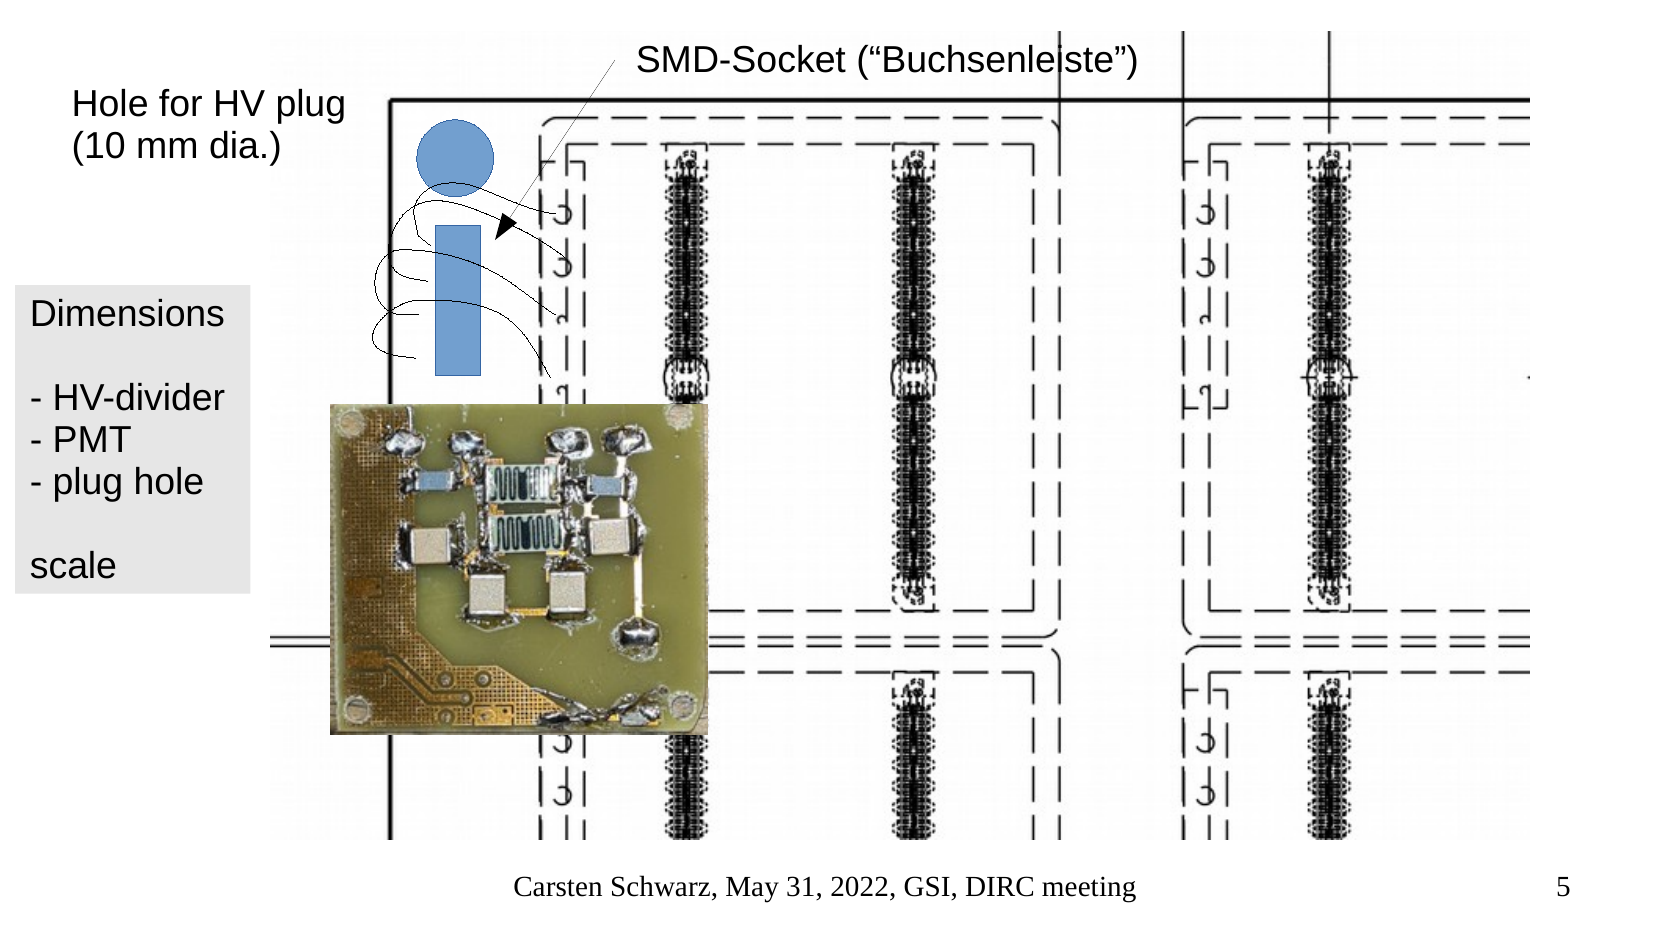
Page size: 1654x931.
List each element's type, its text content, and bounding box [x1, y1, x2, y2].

text_box Hole for HV plug (10 mm dia.) [56, 75, 362, 174]
picture [270, 31, 1530, 841]
text_box [416, 119, 494, 197]
text_box Dimensions - HV-divider - PMT - plug hole scale [15, 285, 251, 594]
text_box [435, 225, 481, 376]
text_box SMD-Socket (“Buchsenleiste”) [600, 31, 1155, 88]
